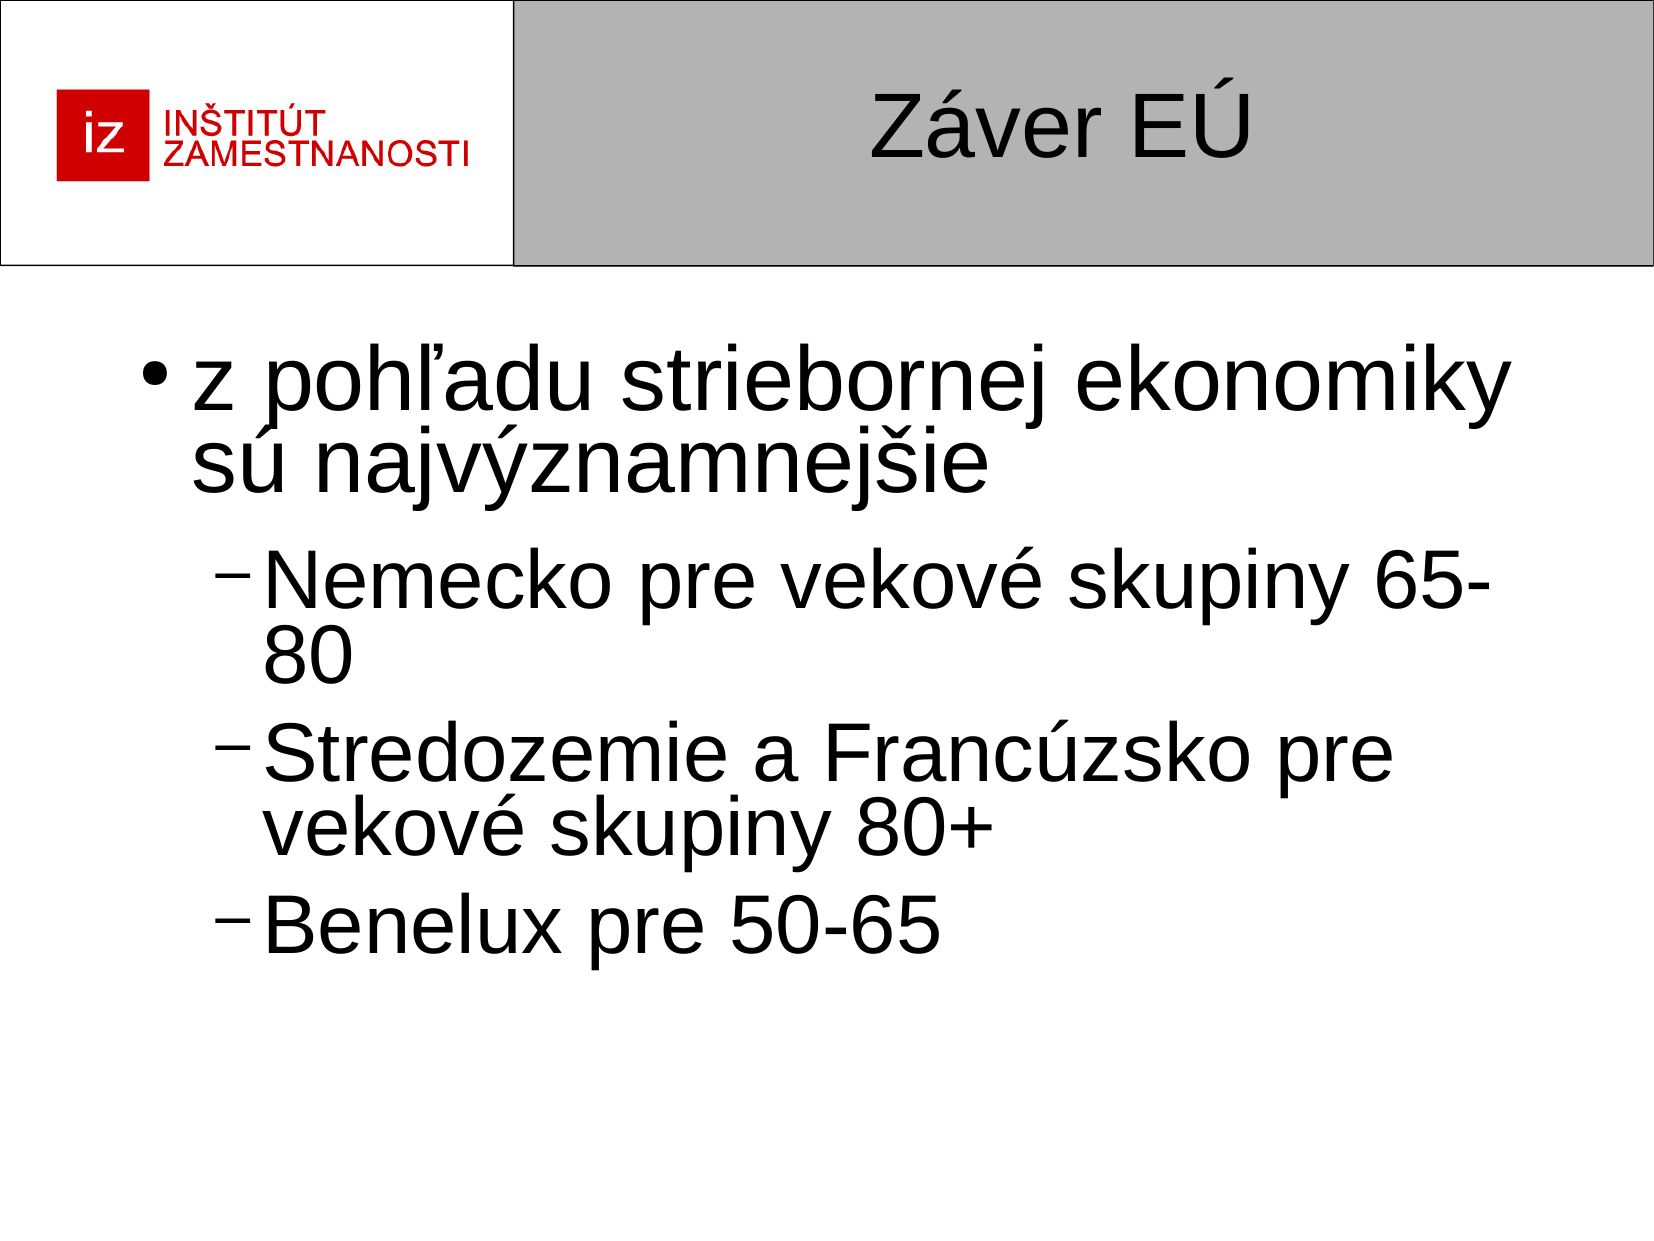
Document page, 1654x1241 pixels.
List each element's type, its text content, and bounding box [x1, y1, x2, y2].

list z pohľadu striebornej ekonomiky sú najvýznamnejšie Nemecko pre vekové skupiny 65-80 Stredozemie a Francúzsko pre vekové skupiny 80+ Benelux pre 50-65 [121, 344, 1533, 1126]
picture [5, 8, 512, 257]
title Záver EÚ [561, 29, 1565, 237]
